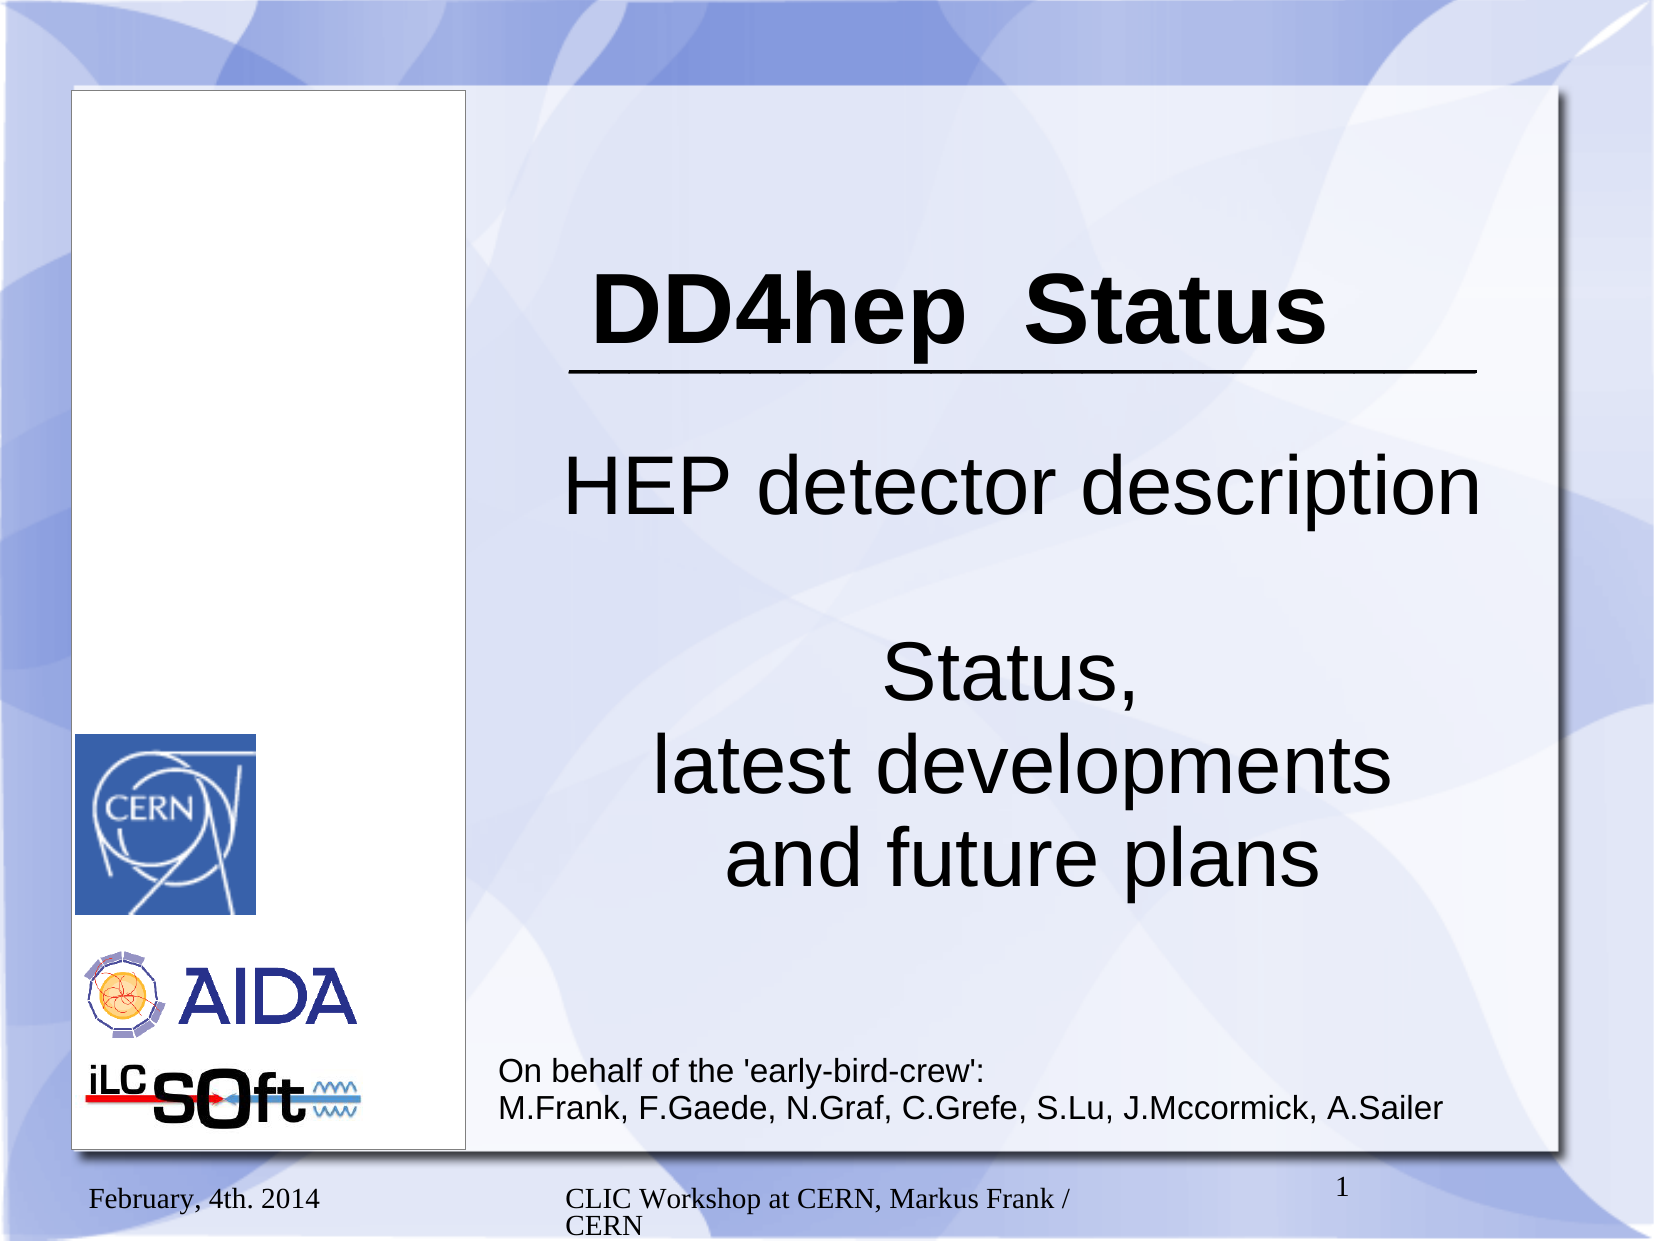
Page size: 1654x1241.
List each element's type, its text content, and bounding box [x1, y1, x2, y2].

subtitle ______________________________ HEP detector description Status, latest developments and future plans On behalf of the 'early-bird-crew': M.Frank, F.Gaede, N.Graf, C.Grefe, S.Lu, J.Mccormick, A.Sailer [498, 318, 1549, 1127]
picture [0, 0, 1654, 1241]
text_box [71, 90, 466, 1150]
title DD4hep Status [375, 205, 1546, 413]
